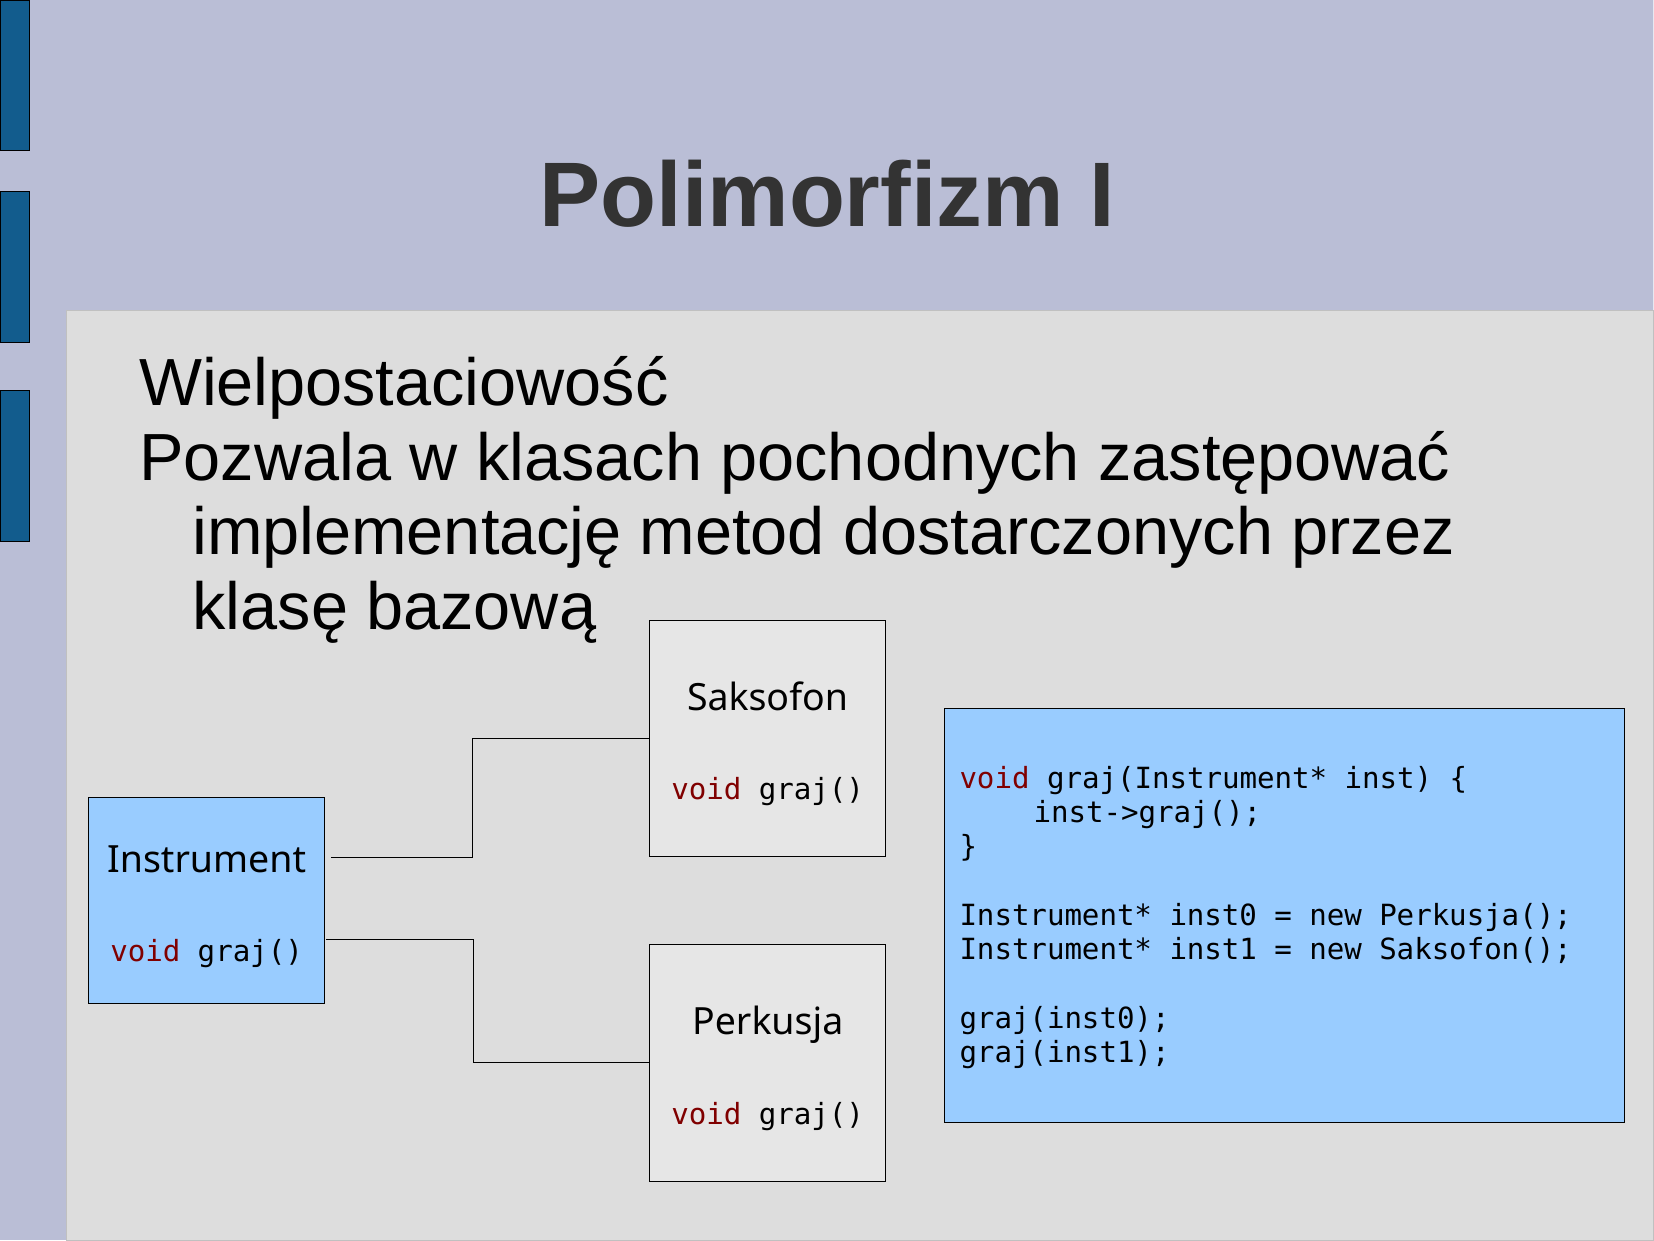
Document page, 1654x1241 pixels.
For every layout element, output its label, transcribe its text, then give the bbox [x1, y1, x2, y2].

title Polimorfizm I [121, 98, 1534, 291]
text_box Perkusja void graj() [649, 944, 886, 1182]
text_box Instrument void graj() [88, 797, 325, 1004]
text_box Saksofon void graj() [649, 620, 886, 857]
text_box void graj(Instrument* inst) { inst->graj(); } Instrument* inst0 = new Perkusja(); Instrument* inst1 = new Saksofon(); graj(inst0); graj(inst1); [944, 708, 1625, 1123]
list Wielpostaciowość Pozwala w klasach pochodnych zastępować implementację metod dostarczonych przez klasę bazową [121, 344, 1534, 650]
